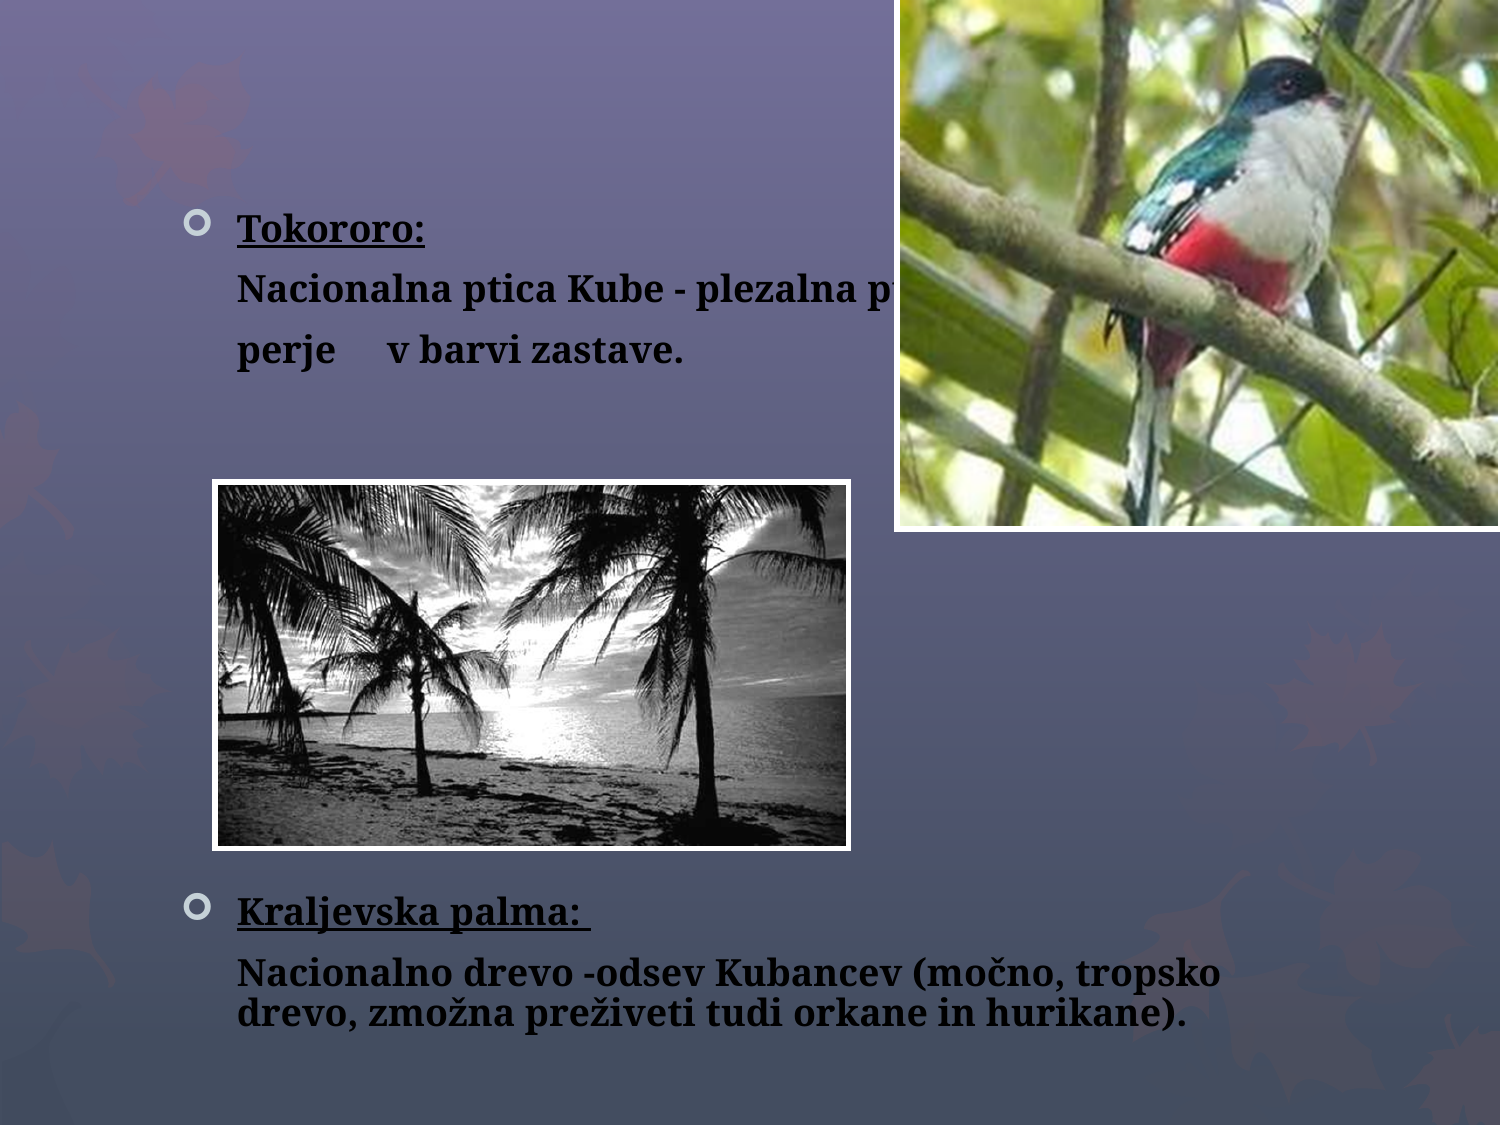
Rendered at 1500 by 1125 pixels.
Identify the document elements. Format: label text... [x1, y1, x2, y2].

list Tokororo: Nacionalna ptica Kube - plezalna ptica, perje v barvi zastave. Kraljevska palma: Nacionalno drevo -odsev Kubancev (močno, tropsko drevo, zmožna preživeti tudi orkane in hurikane). [165, 137, 1335, 1125]
picture [212, 479, 851, 851]
picture [894, 0, 1500, 532]
